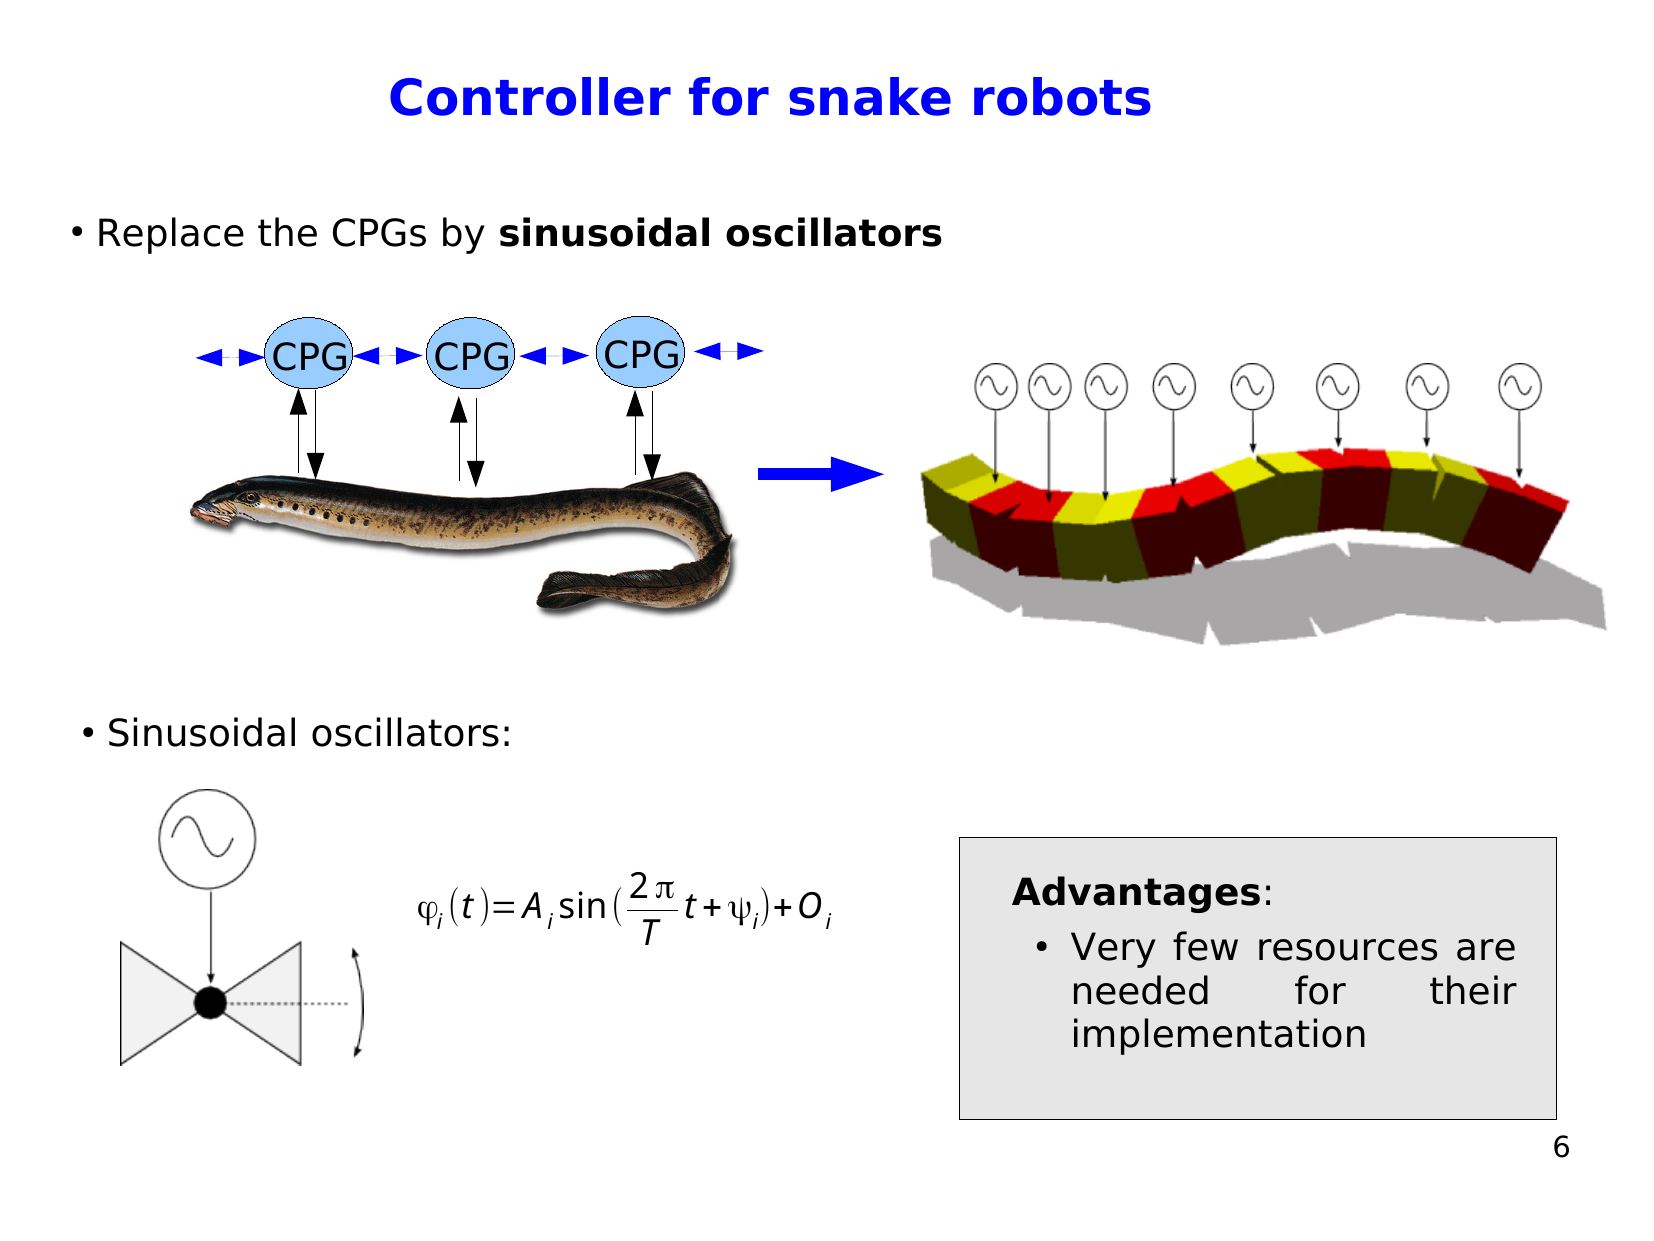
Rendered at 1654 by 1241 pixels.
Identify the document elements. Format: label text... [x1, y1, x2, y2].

text_box Replace the CPGs by sinusoidal oscillators [55, 204, 1250, 263]
text_box Sinusoidal oscillators: [66, 704, 529, 763]
text_box CPG [588, 326, 696, 386]
picture [120, 789, 364, 1066]
text_box Controller for snake robots [374, 61, 1169, 135]
text_box CPG [256, 328, 365, 387]
text_box CPG [418, 328, 527, 387]
text_box [959, 837, 1557, 1120]
text_box Advantages: Very few resources are needed for their implementation [985, 863, 1544, 1079]
text_box [277, 317, 340, 328]
chart [408, 864, 841, 955]
picture [895, 363, 1629, 666]
picture [148, 420, 777, 669]
text_box [439, 317, 502, 328]
text_box [609, 316, 671, 326]
